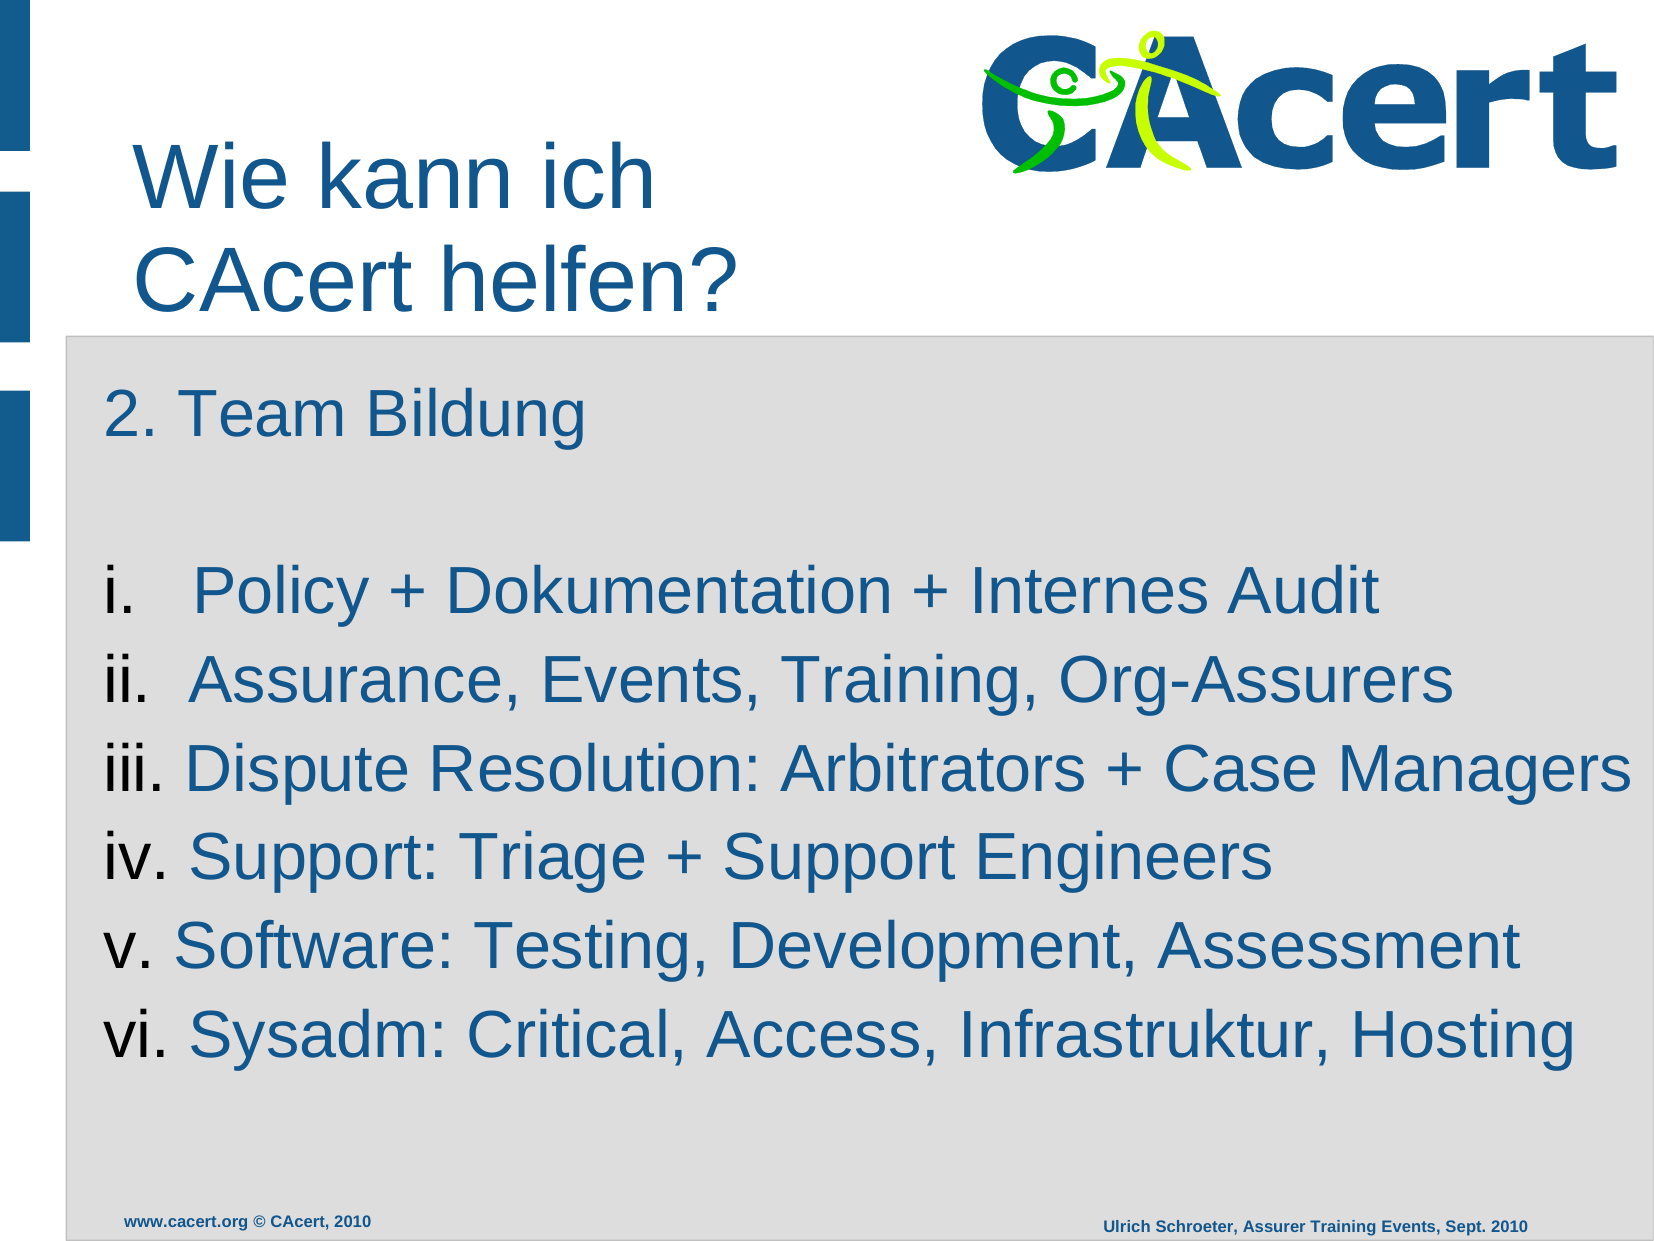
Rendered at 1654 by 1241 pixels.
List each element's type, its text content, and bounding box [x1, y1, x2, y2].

text_box Wie kann ich CAcert helfen? [118, 118, 847, 339]
text_box [1650, 862, 1654, 934]
text_box 2. Team Bildung Policy + Dokumentation + Internes Audit Assurance, Events, Training, Org-Assurers Dispute Resolution: Arbitrators + Case Managers Support: Triage + Support Engineers Software: Testing, Development, Assessment Sysadm: Critical, Access, Infrastruktur, Hosting [88, 354, 1650, 1169]
